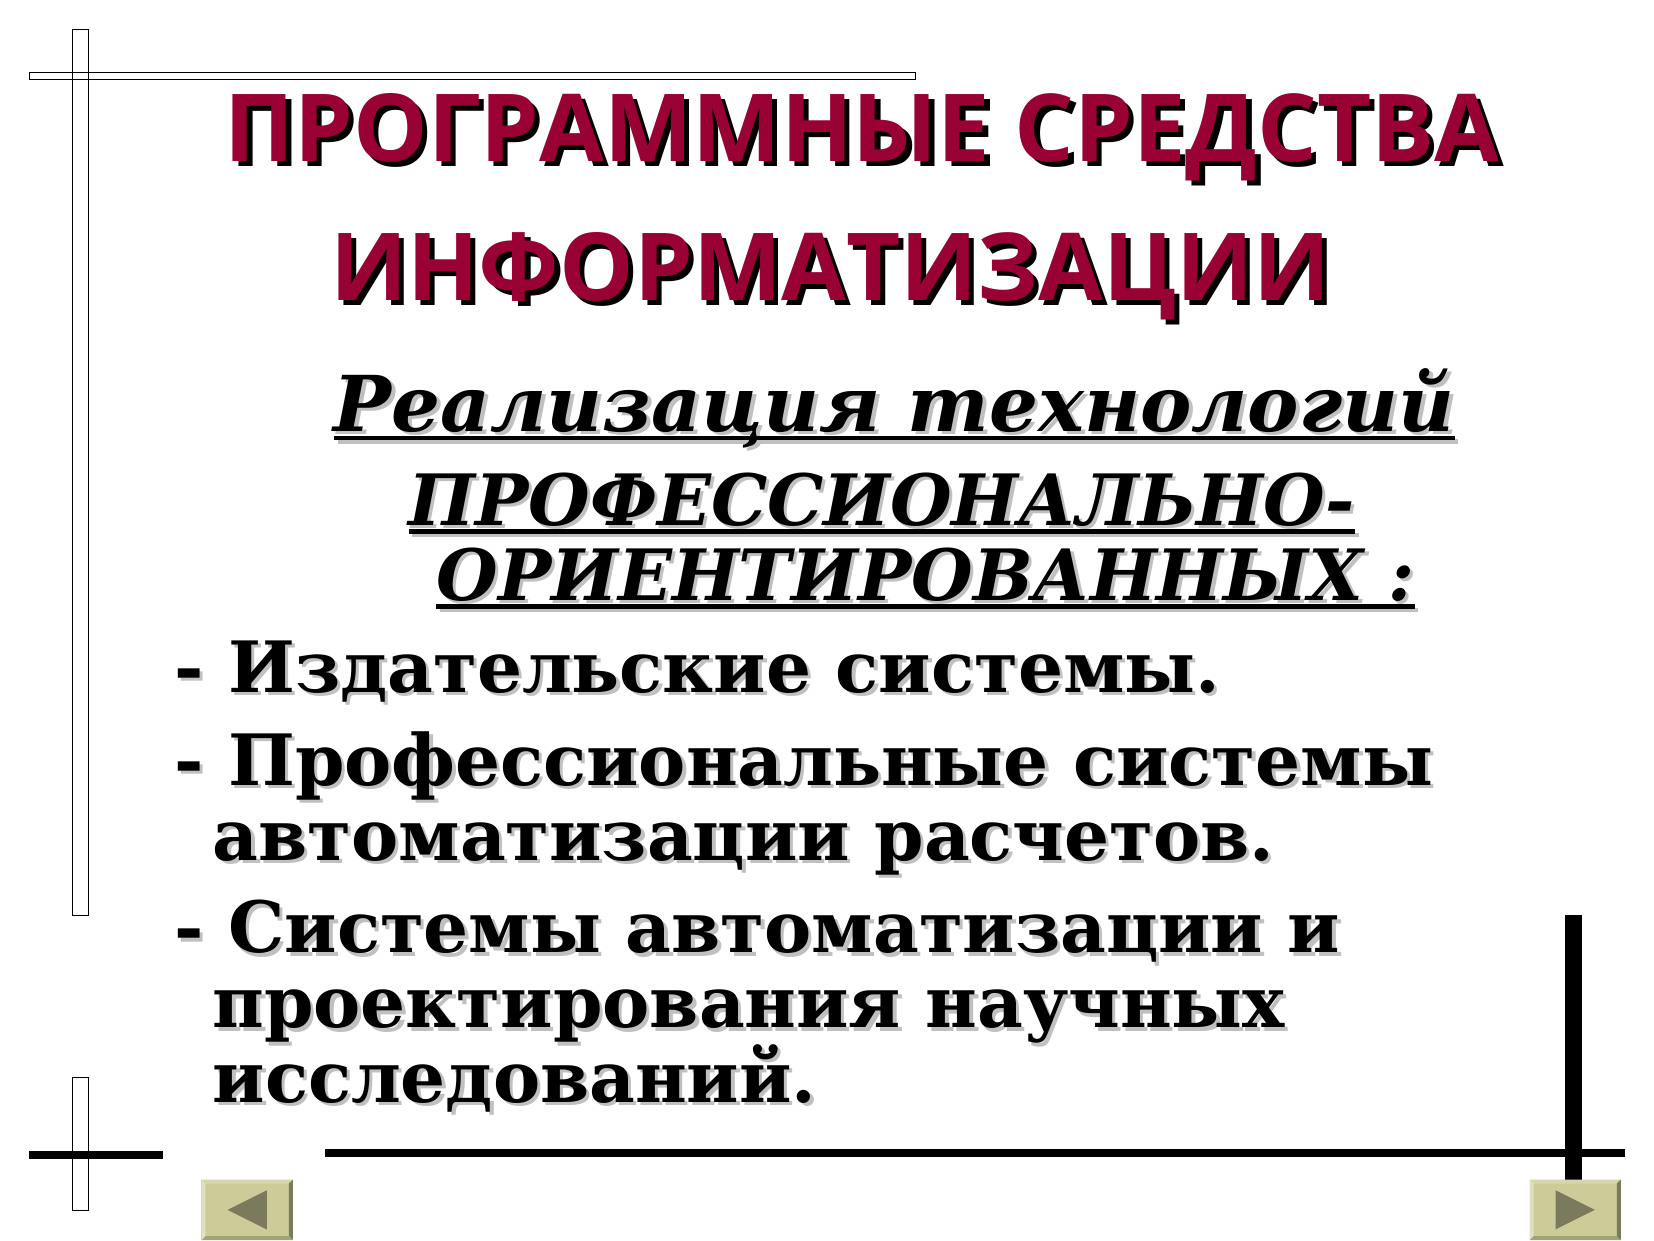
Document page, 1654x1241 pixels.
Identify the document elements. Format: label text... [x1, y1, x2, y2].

list Реализация технологий ПРОФЕССИОНАЛЬНО-ОРИЕНТИРОВАННЫХ : - Издательские системы. - Профессиональные системы автоматизации расчетов. - Системы автоматизации и проектирования научных исследований. [110, 358, 1654, 1241]
text_box [1530, 1179, 1621, 1241]
text_box [202, 1179, 293, 1241]
title ПРОГРАММНЫЕ СРЕДСТВА ИНФОРМАТИЗАЦИИ [71, 53, 1654, 462]
